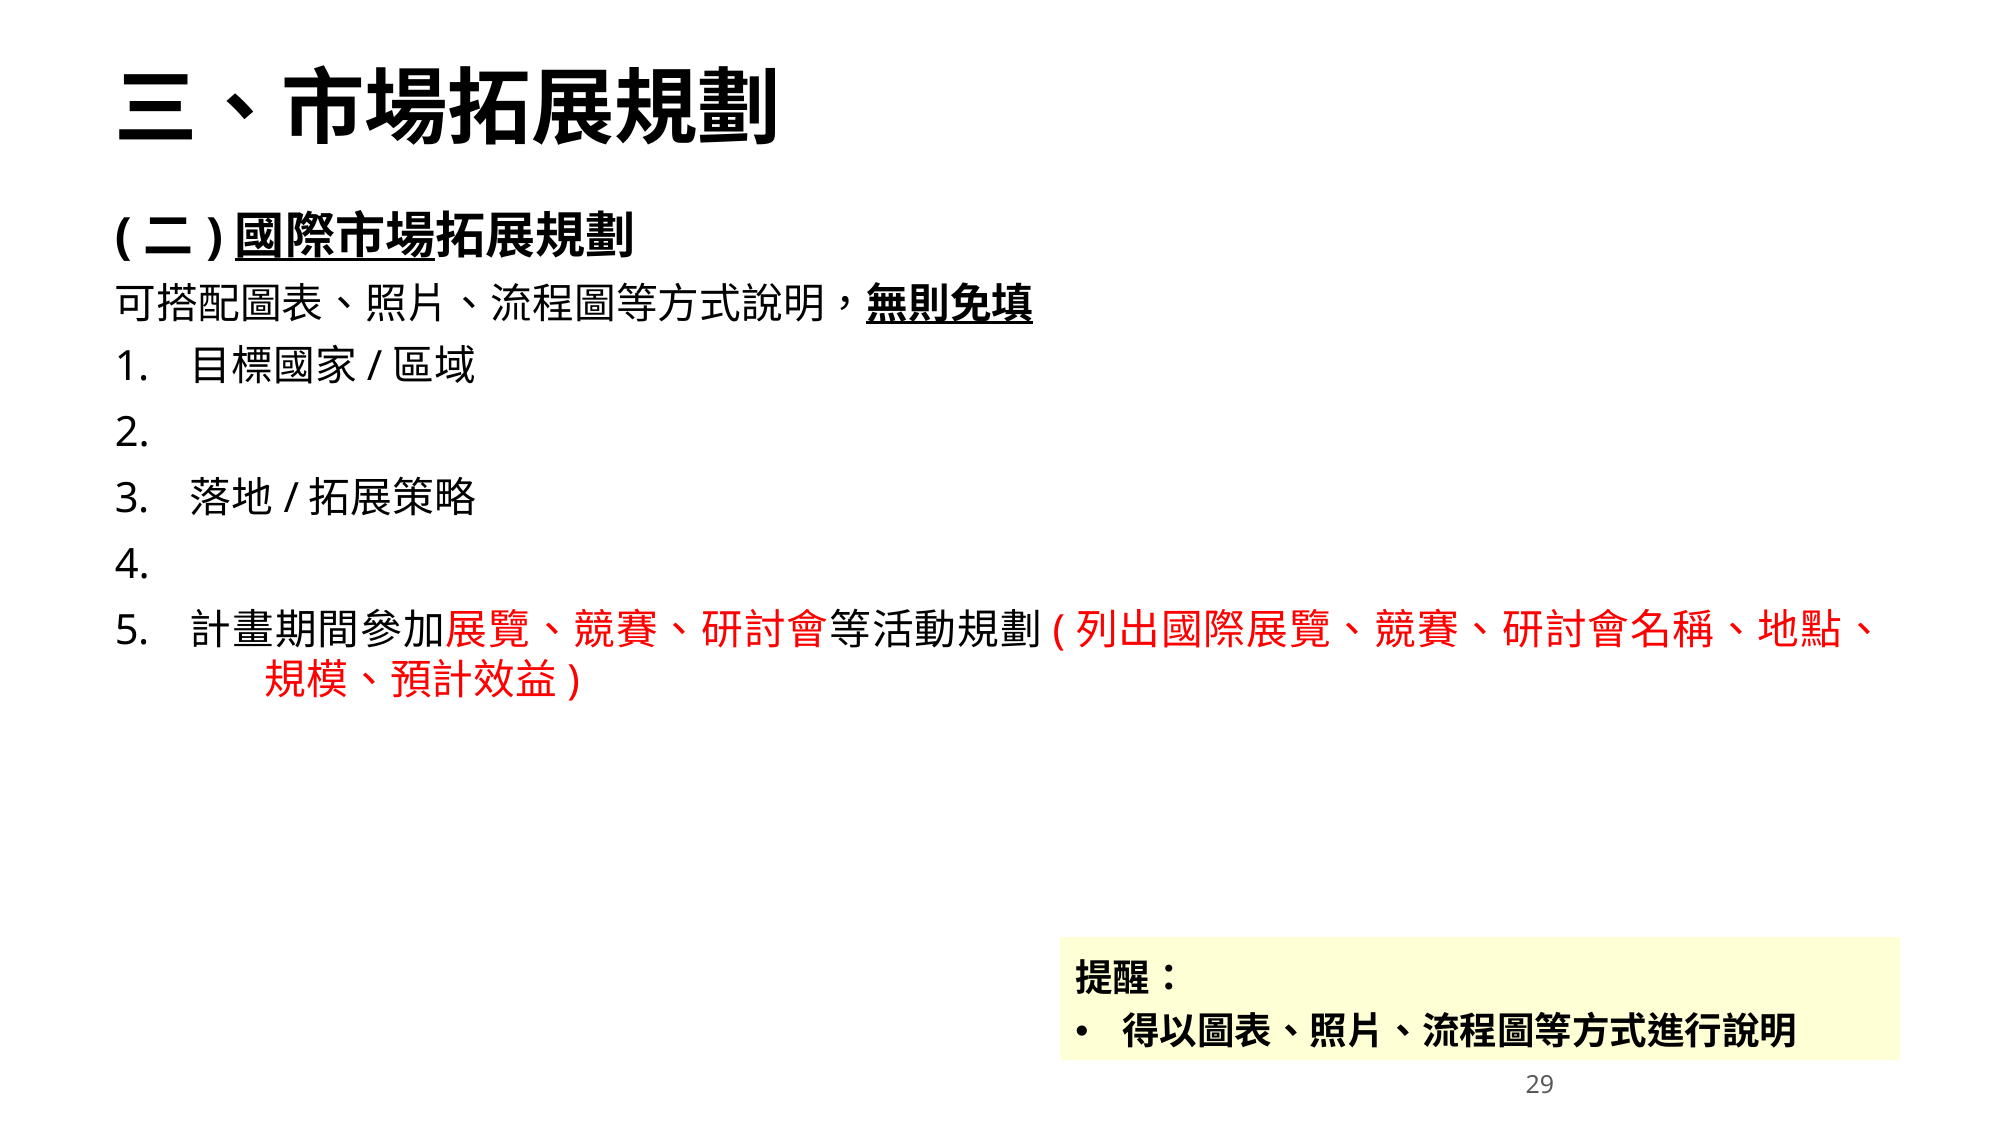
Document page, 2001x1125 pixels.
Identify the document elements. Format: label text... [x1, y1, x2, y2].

text_box 29 [1510, 1061, 1961, 1097]
title 三、市場拓展規劃 [99, 56, 1900, 166]
text_box (二)國際市場拓展規劃 可搭配圖表、照片、流程圖等方式說明，無則免填 目標國家/區域 落地/拓展策略 計畫期間參加展覽、競賽、研討會等活動規劃(列出國際展覽、競賽、研討會名稱、地點、規模、預計效益) [99, 196, 1900, 345]
text_box 提醒： 得以圖表、照片、流程圖等方式進行說明 [1060, 937, 1900, 1060]
